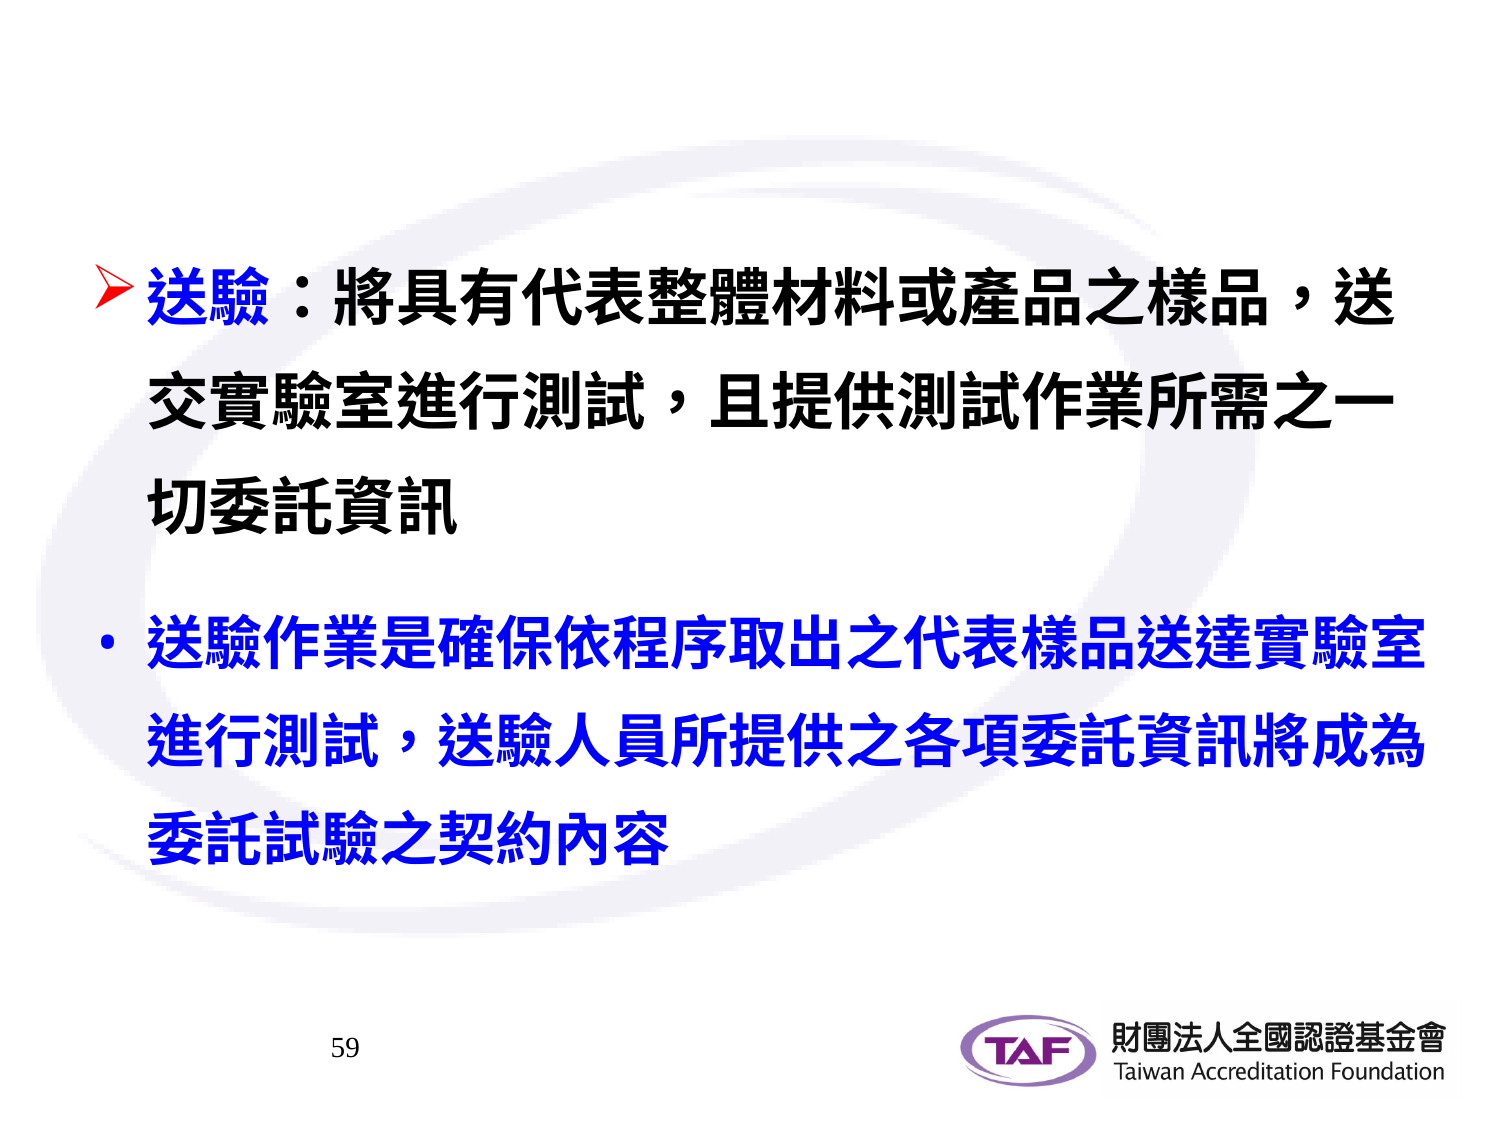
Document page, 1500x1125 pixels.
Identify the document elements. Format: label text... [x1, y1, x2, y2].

list 送驗：將具有代表整體材料或產品之樣品，送交實驗室進行測試，且提供測試作業所需之一切委託資訊 送驗作業是確保依程序取出之代表樣品送達實驗室進行測試，送驗人員所提供之各項委託資訊將成為委託試驗之契約內容 [74, 220, 1459, 963]
picture [937, 999, 1462, 1097]
text_box <編號> [199, 1021, 376, 1125]
